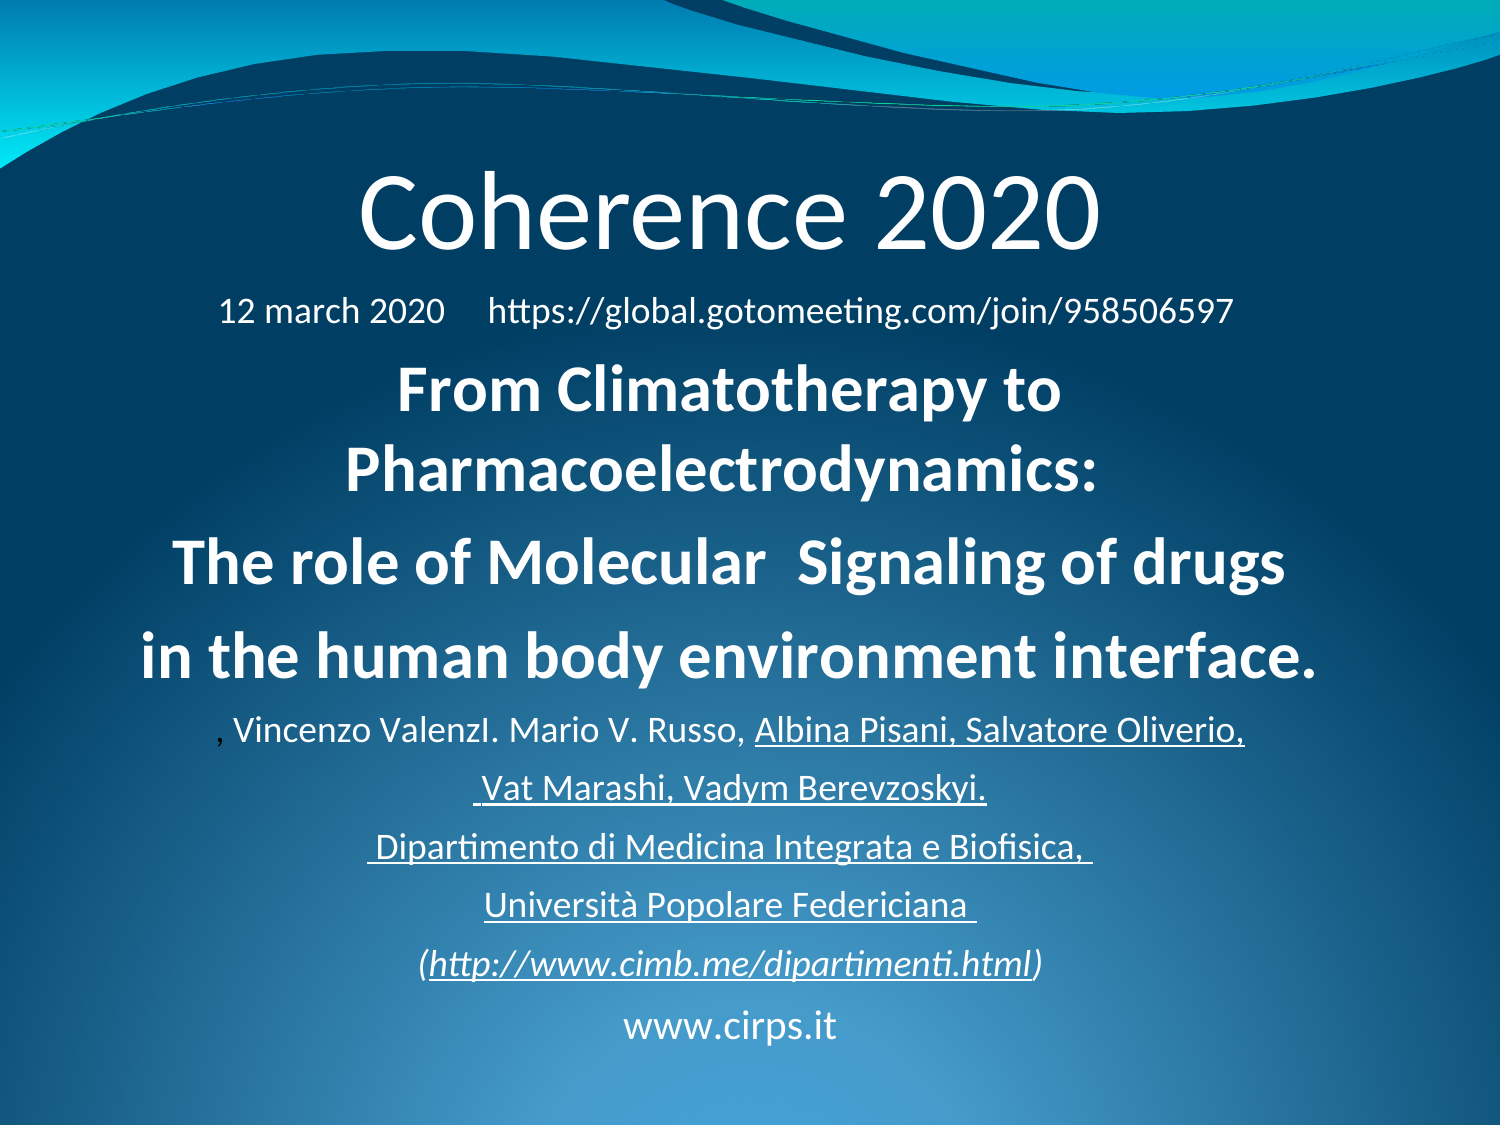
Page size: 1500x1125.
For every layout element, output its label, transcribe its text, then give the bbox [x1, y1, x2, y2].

text_box Coherence 2020 12 march 2020 https://global.gotomeeting.com/join/958506597 From Climatotherapy to Pharmacoelectrodynamics: The role of Molecular Signaling of drugs in the human body environment interface. , Vincenzo ValenzI. Mario V. Russo, Albina Pisani, Salvatore Oliverio, Vat Marashi, Vadym Berevzoskyi. Dipartimento di Medicina Integrata e Biofisica, Università Popolare Federiciana (http://www.cimb.me/dipartimenti.html) www.cirps.it [87, 129, 1376, 1099]
